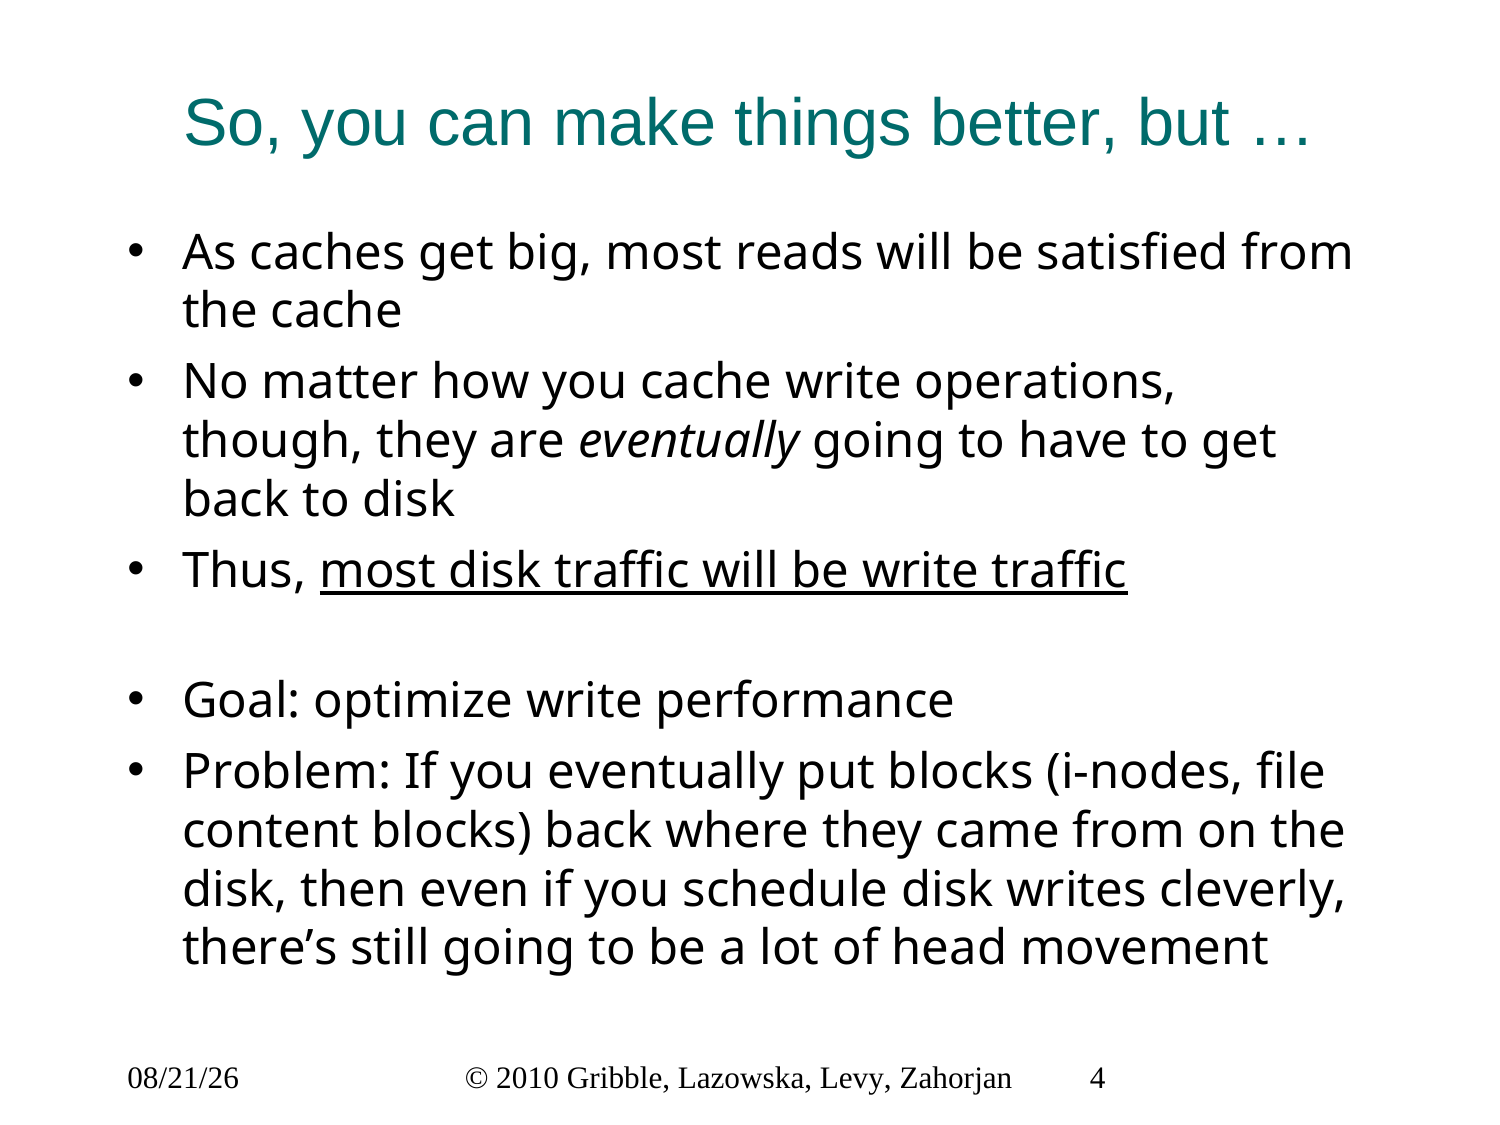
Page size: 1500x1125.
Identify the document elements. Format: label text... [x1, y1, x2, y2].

title So, you can make things better, but … [112, 62, 1388, 175]
list As caches get big, most reads will be satisfied from the cache No matter how you cache write operations, though, they are eventually going to have to get back to disk Thus, most disk traffic will be write traffic Goal: optimize write performance Problem: If you eventually put blocks (i-nodes, file content blocks) back where they came from on the disk, then even if you schedule disk writes cleverly, there’s still going to be a lot of head movement [112, 212, 1388, 1025]
